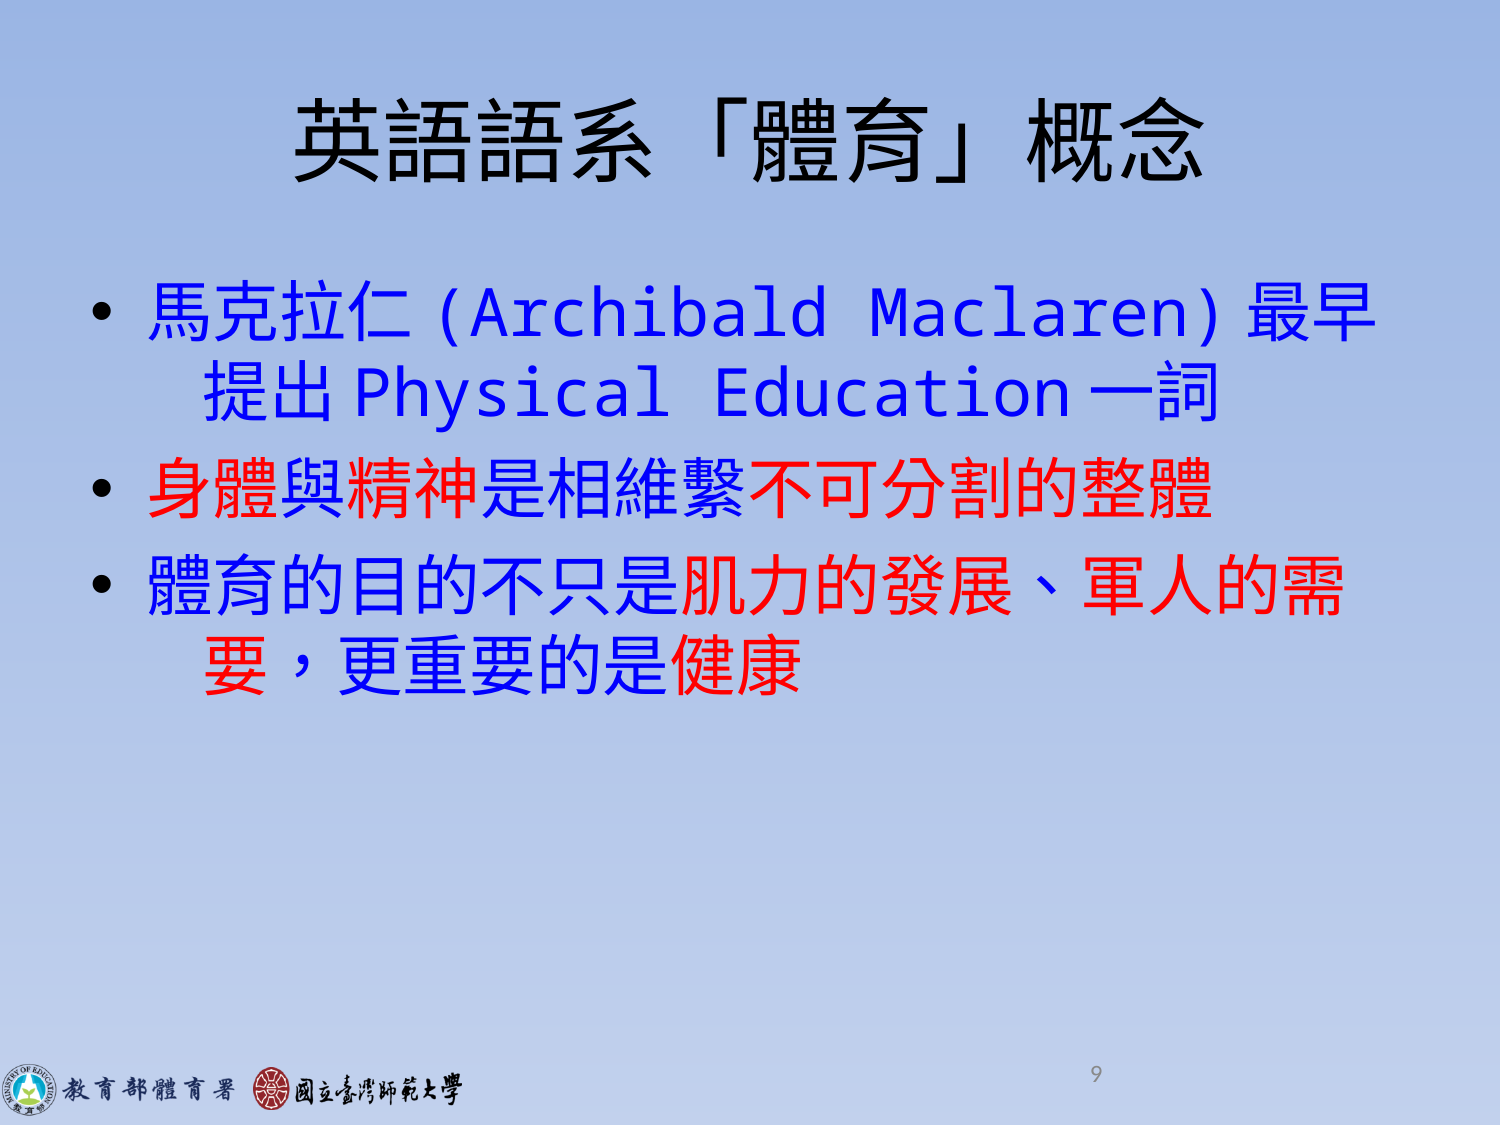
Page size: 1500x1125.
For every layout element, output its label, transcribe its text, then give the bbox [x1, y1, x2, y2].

text_box [1074, 1042, 1426, 1103]
list 馬克拉仁(Archibald Maclaren)最早提出Physical Education一詞 身體與精神是相維繫不可分割的整體 體育的目的不只是肌力的發展、軍人的需要，更重要的是健康 [75, 262, 1426, 1005]
title 英語語系「體育」概念 [75, 45, 1426, 233]
